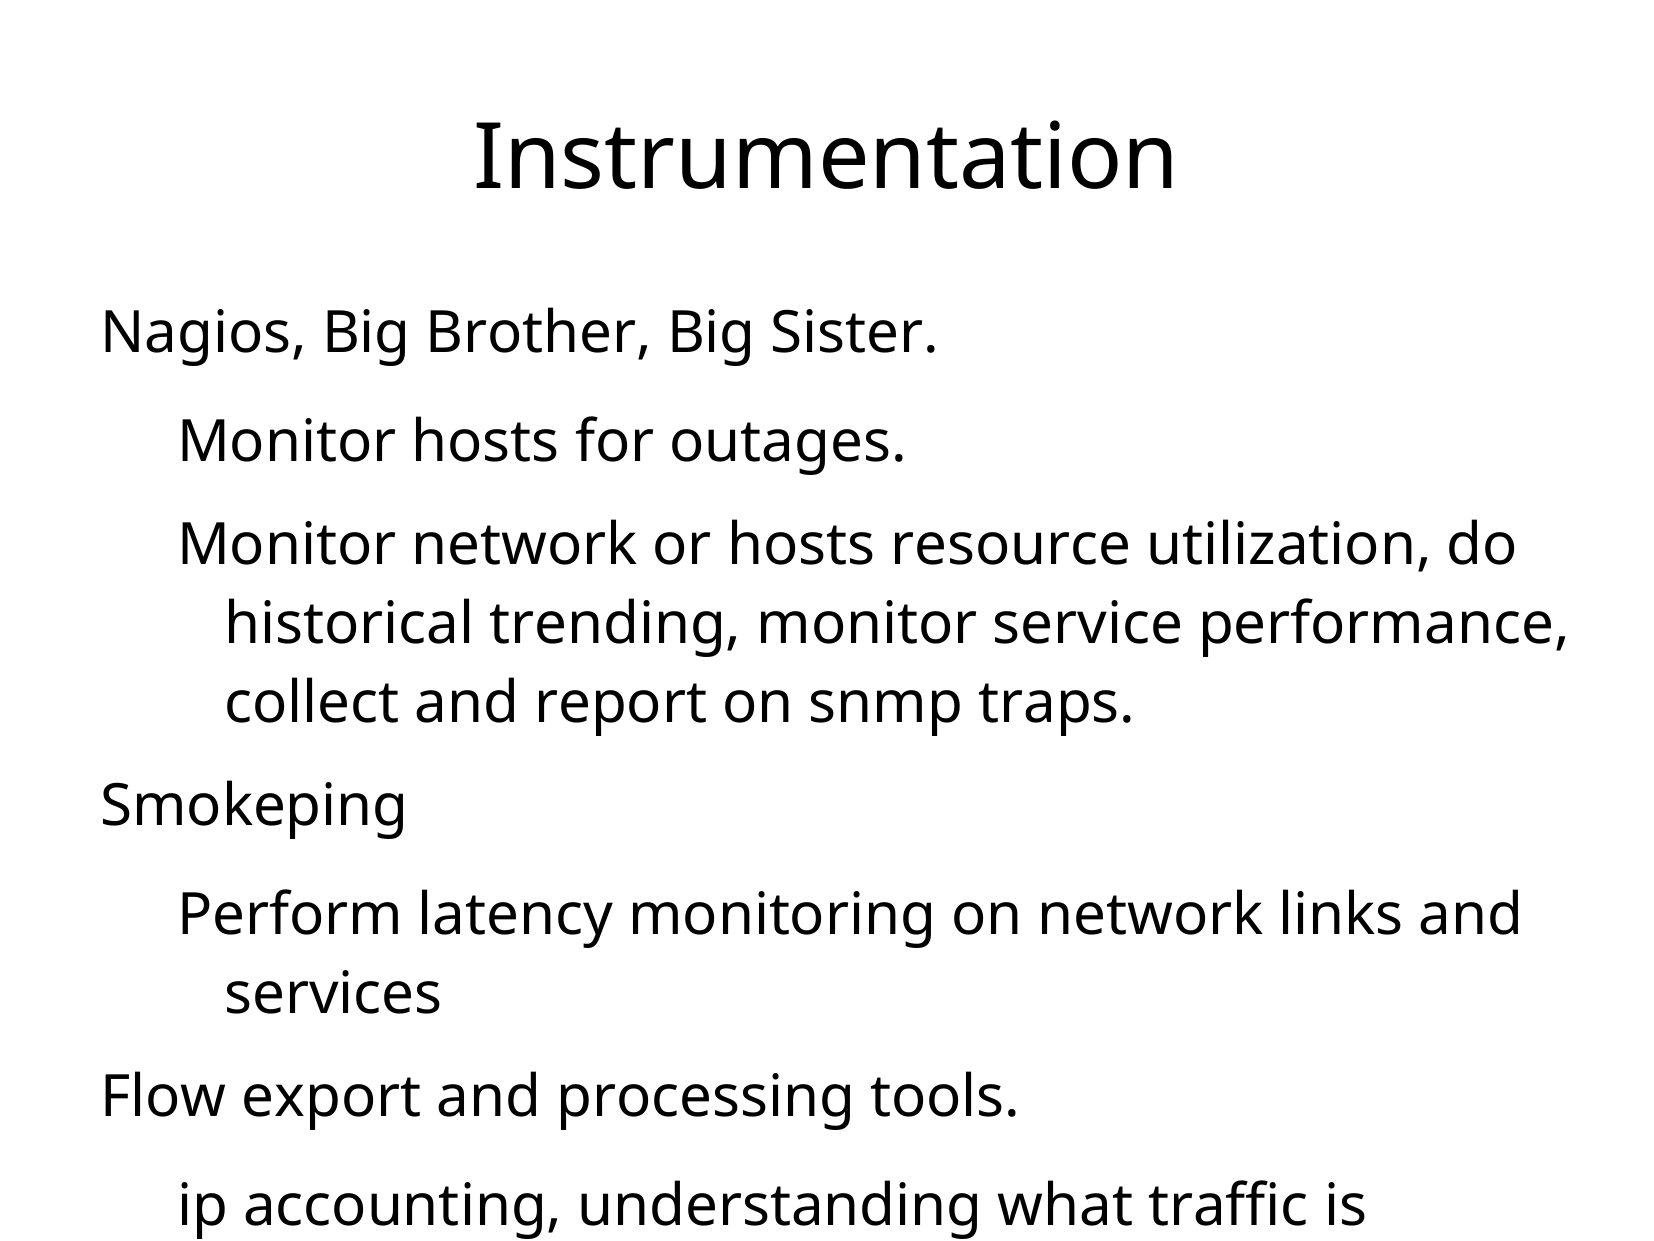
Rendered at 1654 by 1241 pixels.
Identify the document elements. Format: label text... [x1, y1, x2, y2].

list Nagios, Big Brother, Big Sister. Monitor hosts for outages. Monitor network or hosts resource utilization, do historical trending, monitor service performance, collect and report on snmp traps. Smokeping Perform latency monitoring on network links and services Flow export and processing tools. ip accounting, understanding what traffic is actually on your network. [82, 290, 1571, 1226]
title Instrumentation [82, 49, 1571, 257]
